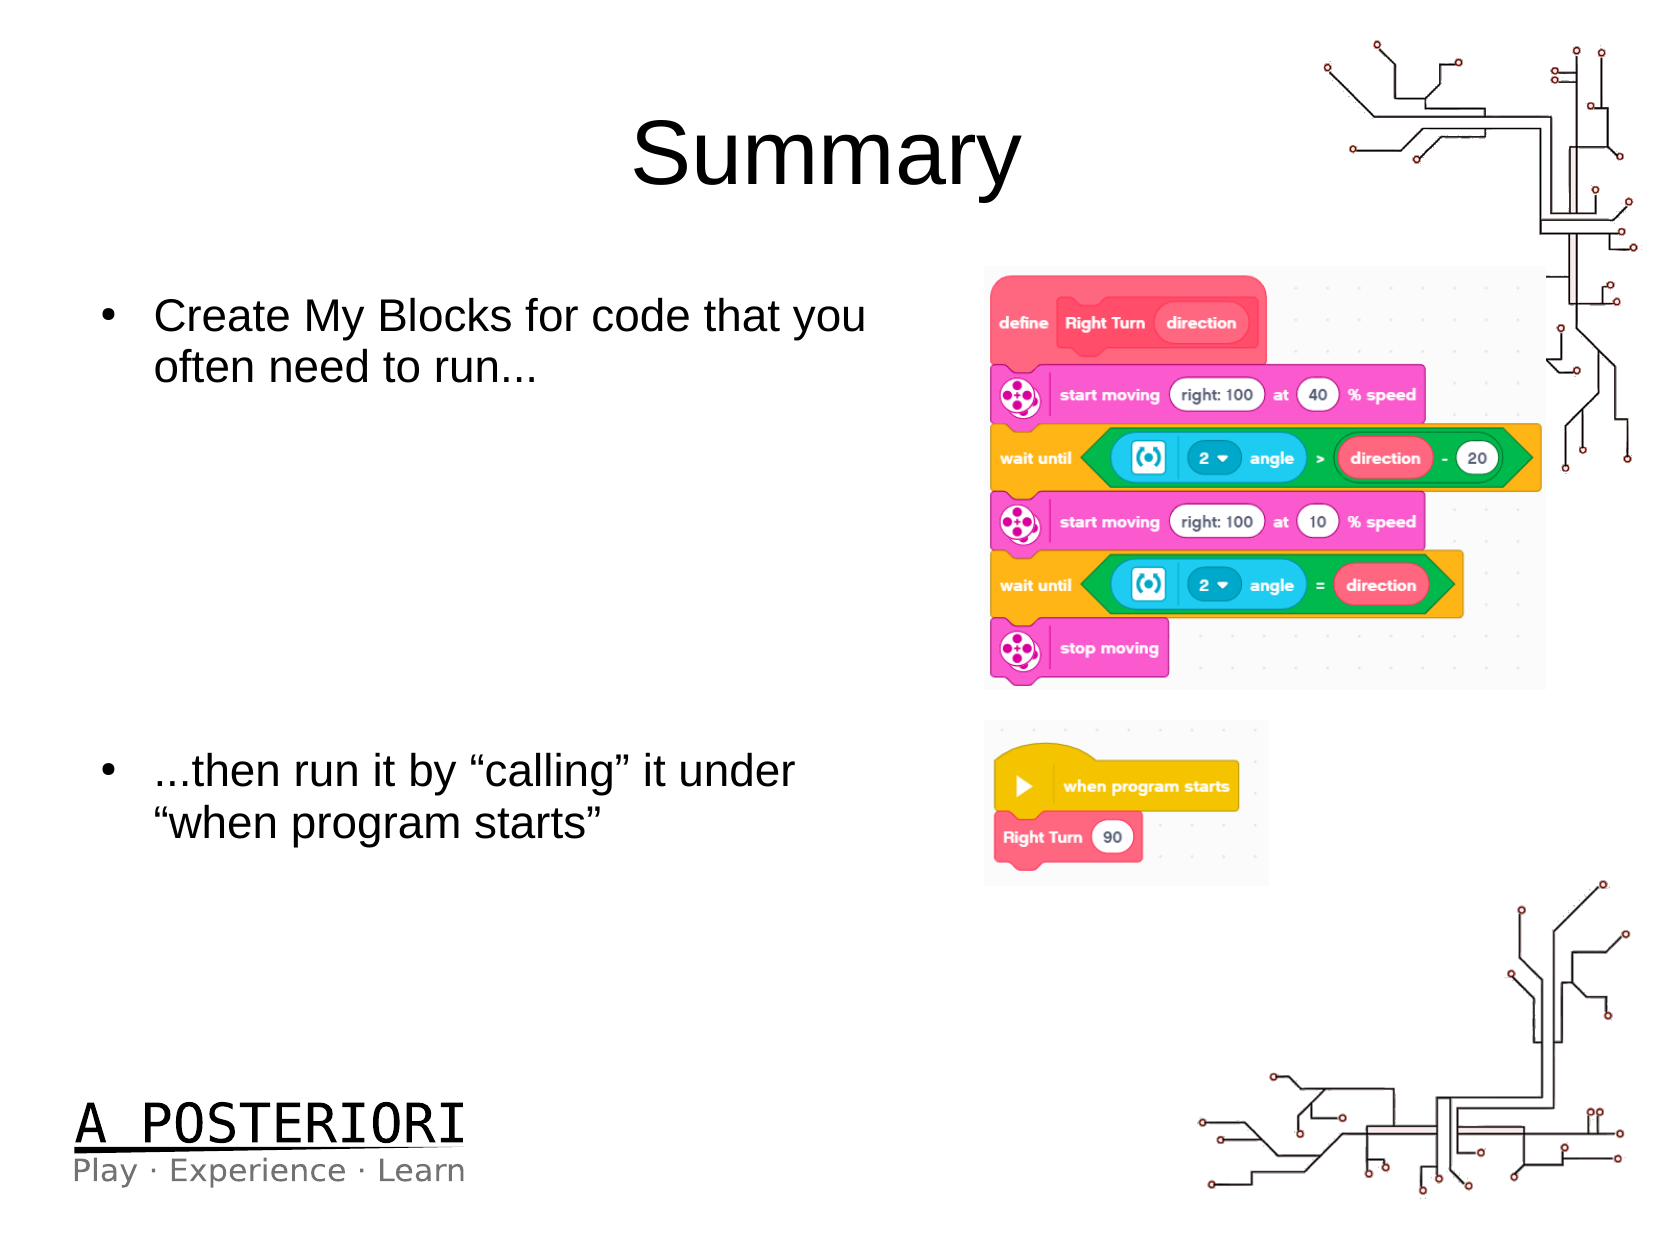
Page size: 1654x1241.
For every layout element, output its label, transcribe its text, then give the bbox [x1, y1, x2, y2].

picture [984, 720, 1635, 1200]
picture [984, 35, 1643, 691]
title Summary [82, 49, 1571, 257]
list Create My Blocks for code that you often need to run... ...then run it by “calling” it under “when program starts” [82, 290, 871, 1010]
